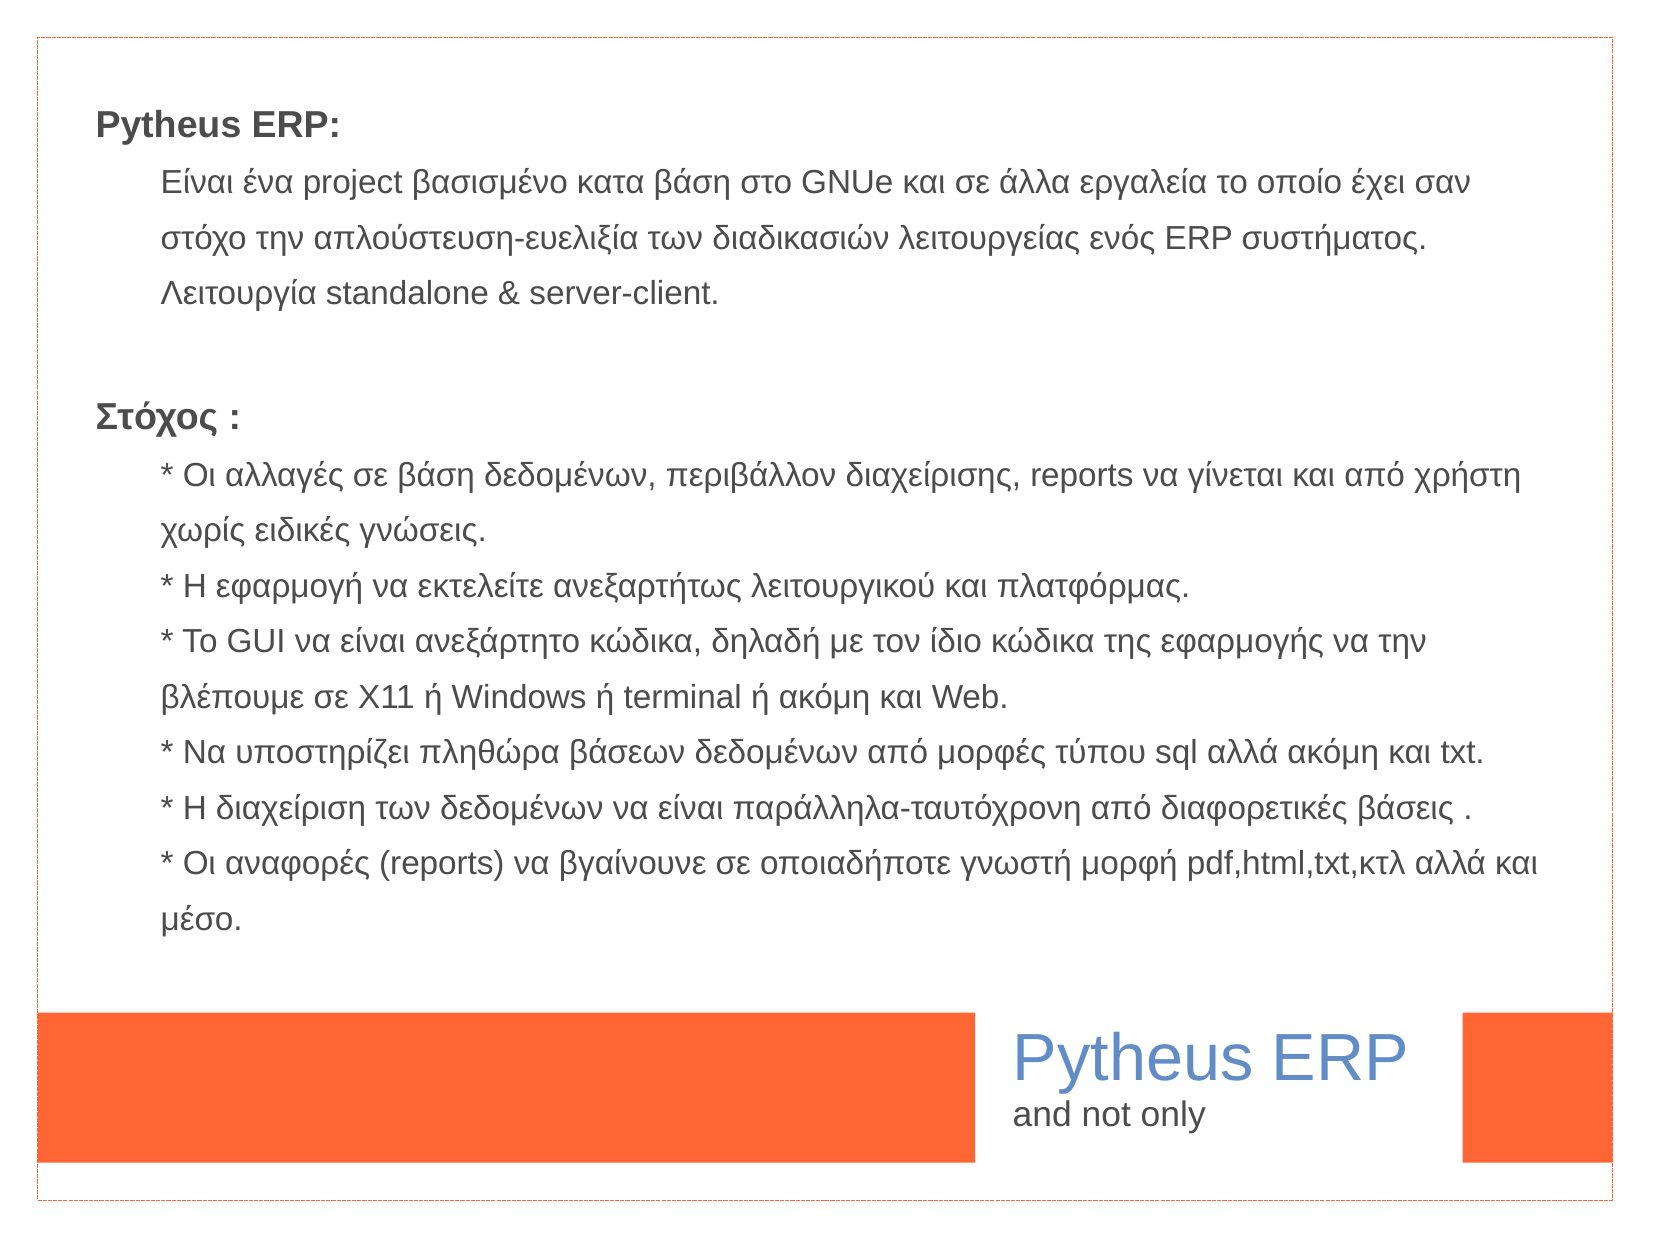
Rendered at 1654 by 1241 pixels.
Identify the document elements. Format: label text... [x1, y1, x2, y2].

text_box [1462, 1012, 1613, 1163]
text_box Pytheus ERP and not only [997, 1012, 1426, 1142]
text_box Pytheus ERP: Είναι ένα project βασισμένο κατα βάση στο GNUe και σε άλλα εργαλεία το οποίο έχει σαν στόχο την απλούστευση-ευελιξία των διαδικασιών λειτουργείας ενός ERP συστήματος. Λειτουργία standalone & server-client. Στόχος : * Οι αλλαγές σε βάση δεδομένων, περιβάλλον διαχείρισης, reports να γίνεται και από χρήστη χωρίς ειδικές γνώσεις. * Η εφαρμογή να εκτελείτε ανεξαρτήτως λειτουργικού και πλατφόρμας. * Το GUI να είναι ανεξάρτητο κώδικα, δηλαδή με τον ίδιο κώδικα της εφαρμογής να την βλέπουμε σε X11 ή Windows ή terminal ή ακόμη και Web. * Να υποστηρίζει πληθώρα βάσεων δεδομένων από μορφές τύπου sql αλλά ακόμη και txt. * Η διαχείριση των δεδομένων να είναι παράλληλα-ταυτόχρονη από διαφορετικές βάσεις . * Οι αναφορές (reports) να βγαίνουνε σε οποιαδήποτε γνωστή μορφή pdf,html,txt,κτλ αλλά και μέσο. [75, 75, 1576, 976]
text_box [37, 1012, 976, 1163]
